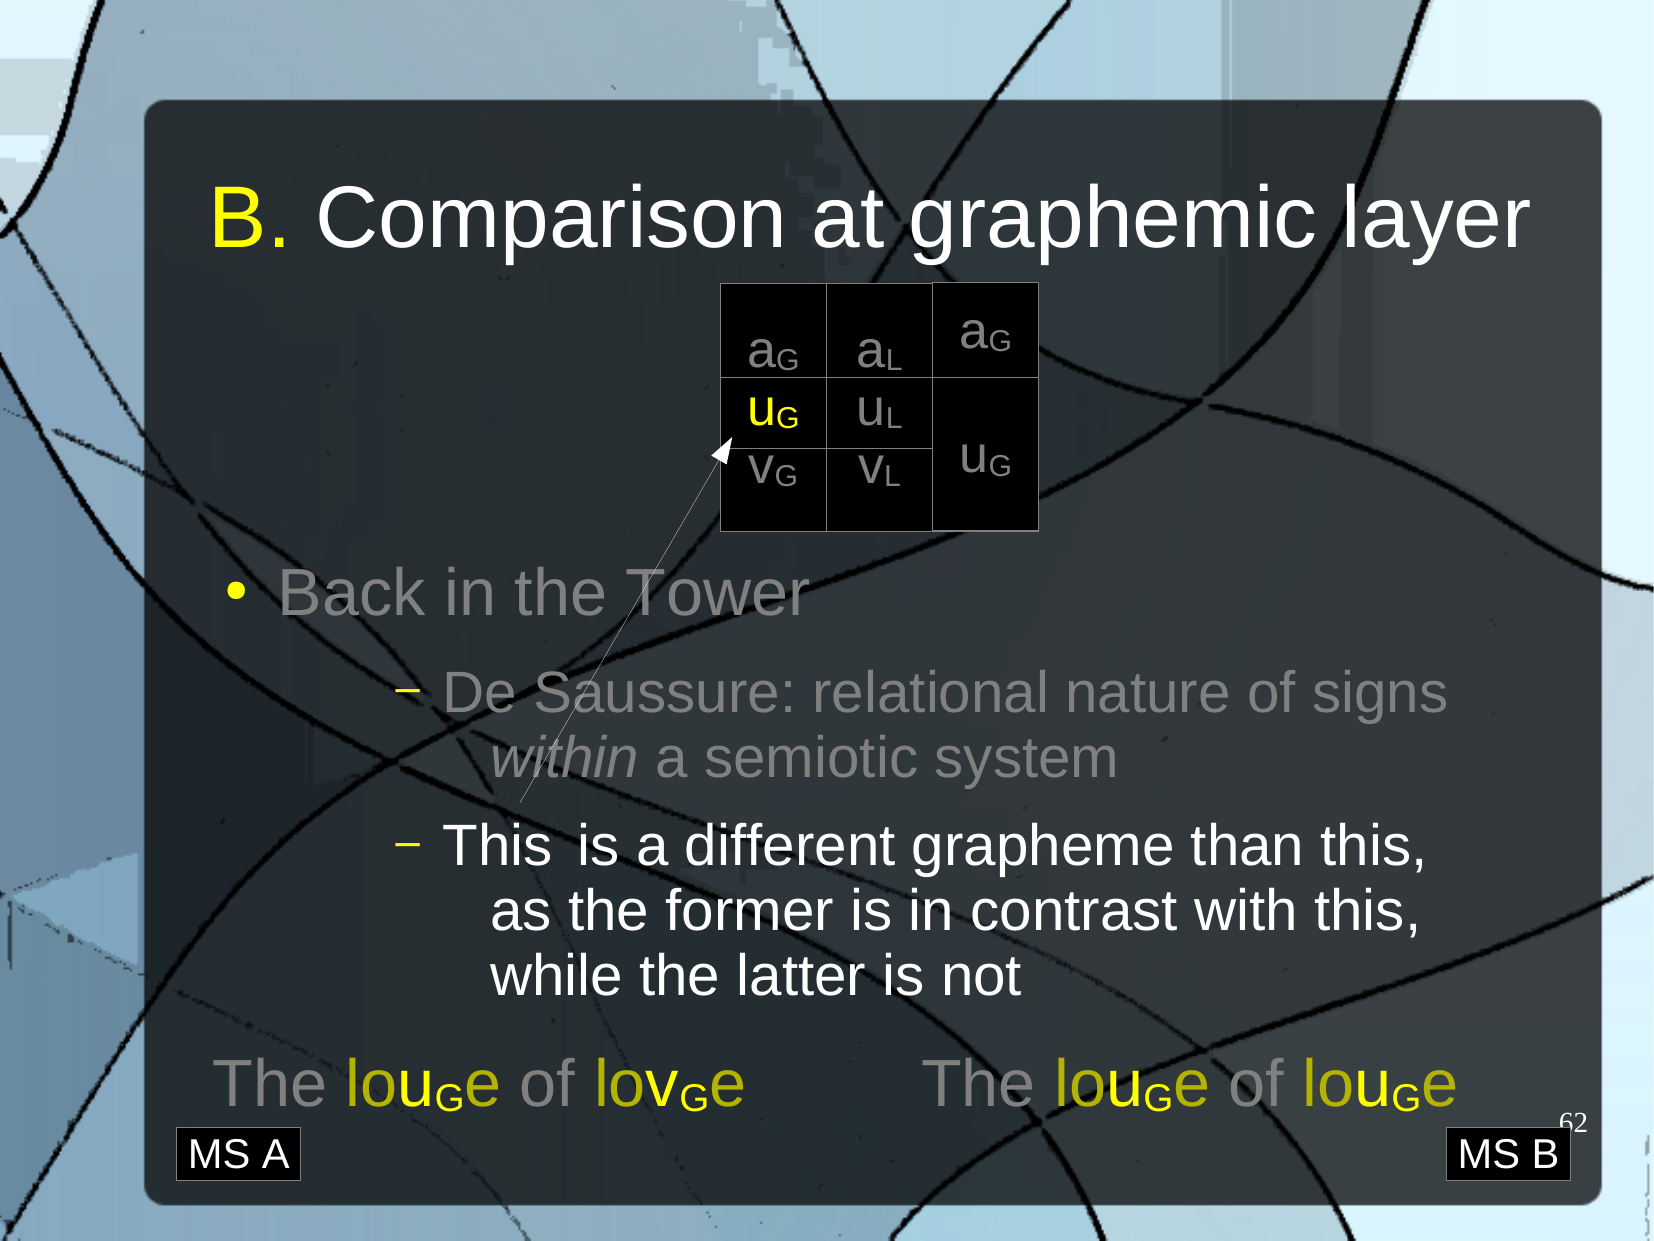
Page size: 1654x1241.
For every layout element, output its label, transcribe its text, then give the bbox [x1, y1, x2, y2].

text_box aL uL vL [827, 449, 932, 532]
text_box MS B [1446, 1127, 1571, 1181]
text_box aG uG vG [720, 449, 827, 532]
text_box aL uL vL [827, 284, 932, 377]
title B. Comparison at graphemic layer [159, 108, 1583, 325]
text_box uG [932, 377, 1039, 531]
text_box MS A [176, 1127, 301, 1181]
text_box aG uG vG [721, 284, 827, 377]
text_box aG [932, 282, 1039, 377]
list Back in the Tower De Saussure: relational nature of signs within a semiotic system This is a different grapheme than this, as the former is in contrast with this, while the latter is not [206, 555, 1571, 1028]
text_box aL uL vL [827, 378, 932, 448]
text_box aG uG vG [721, 378, 827, 448]
list The louGe of lovGe The louGe of louGe [141, 1046, 1506, 1241]
picture [0, 0, 1654, 1241]
